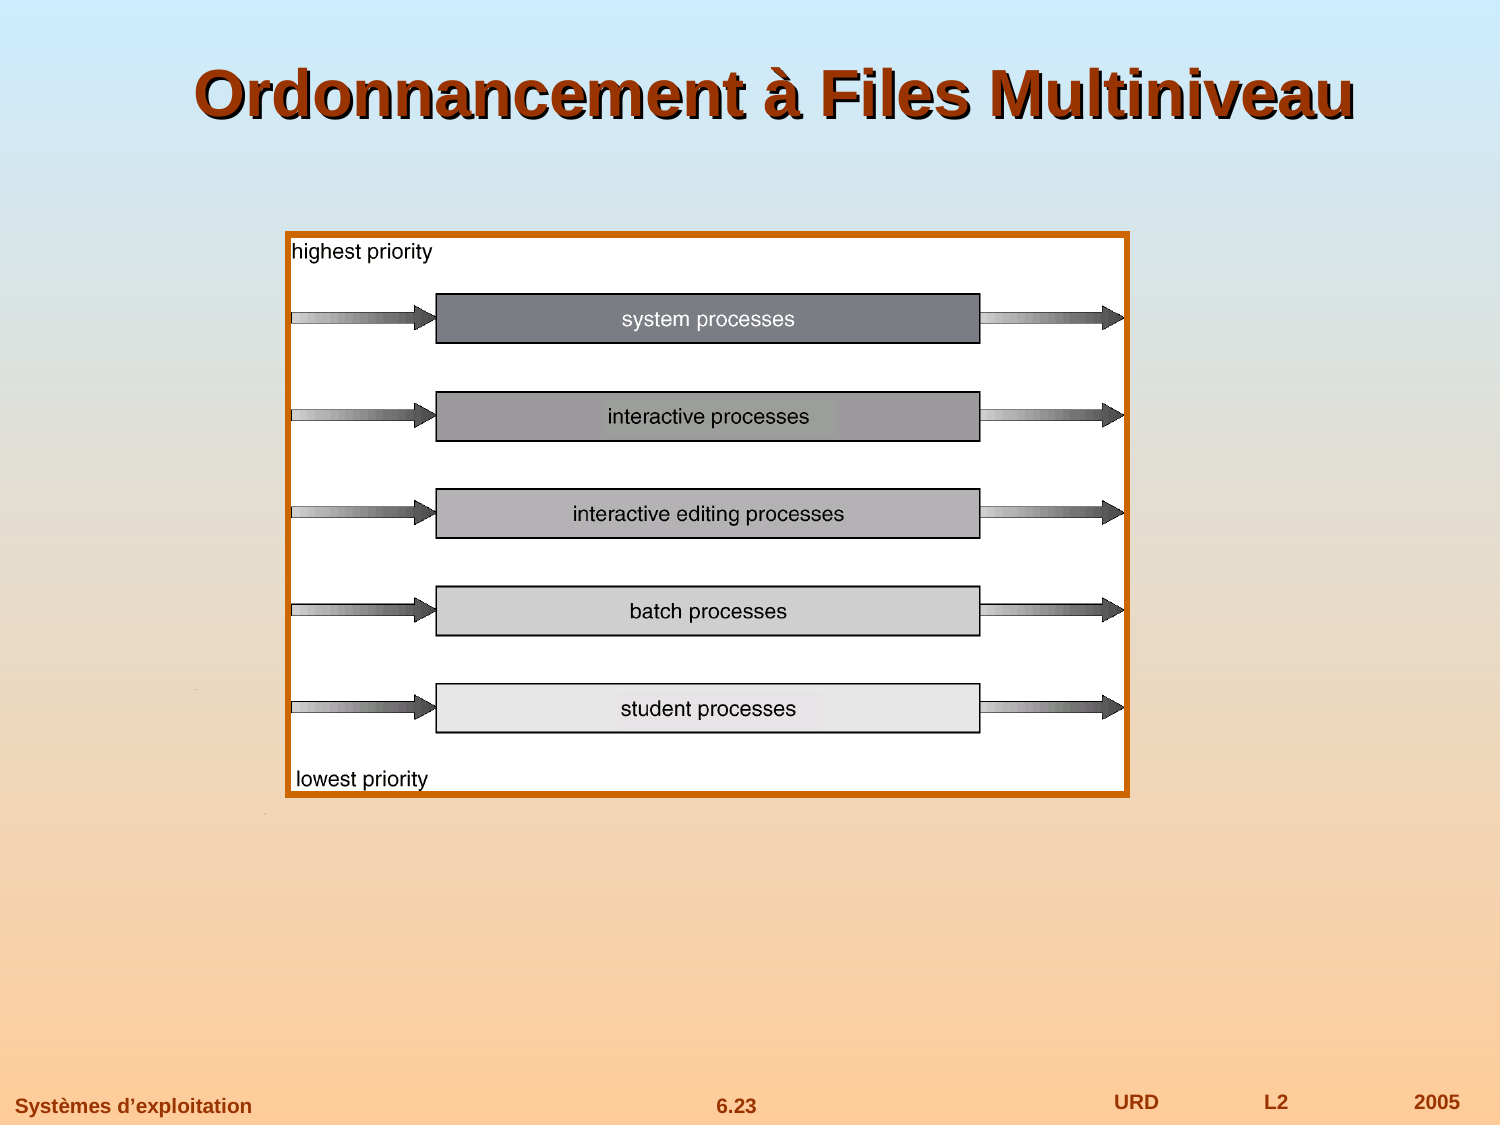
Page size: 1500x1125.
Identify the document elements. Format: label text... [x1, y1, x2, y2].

title Ordonnancement à Files Multiniveau [112, 37, 1438, 138]
picture [290, 237, 1125, 792]
